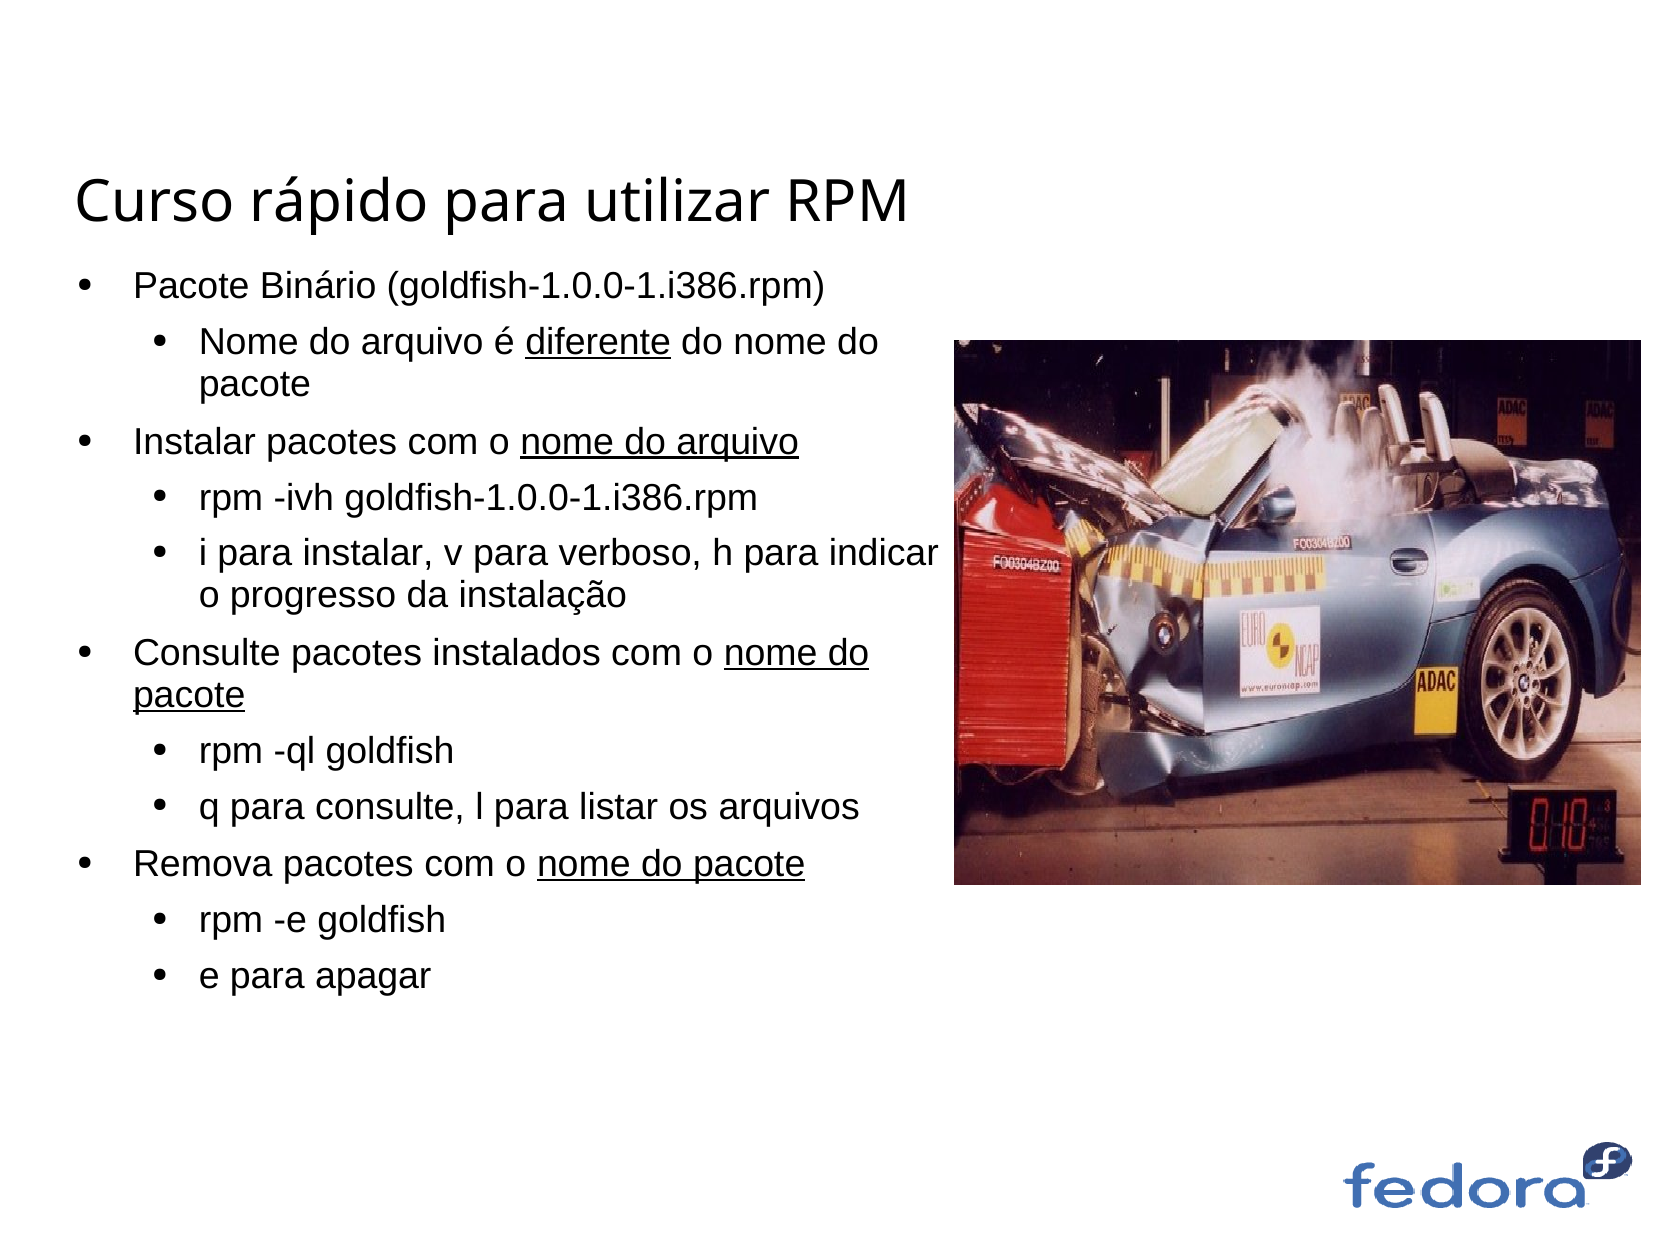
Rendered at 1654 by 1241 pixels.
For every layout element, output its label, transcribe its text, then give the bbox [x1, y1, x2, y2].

list Pacote Binário (goldfish-1.0.0-1.i386.rpm) Nome do arquivo é diferente do nome do pacote Instalar pacotes com o nome do arquivo rpm -ivh goldfish-1.0.0-1.i386.rpm i para instalar, v para verboso, h para indicar o progresso da instalação Consulte pacotes instalados com o nome do pacote rpm -ql goldfish q para consulte, l para listar os arquivos Remova pacotes com o nome do pacote rpm -e goldfish e para apagar [77, 264, 945, 1174]
picture [954, 340, 1641, 885]
title Curso rápido para utilizar RPM [74, 140, 1506, 259]
picture [1332, 1124, 1651, 1227]
